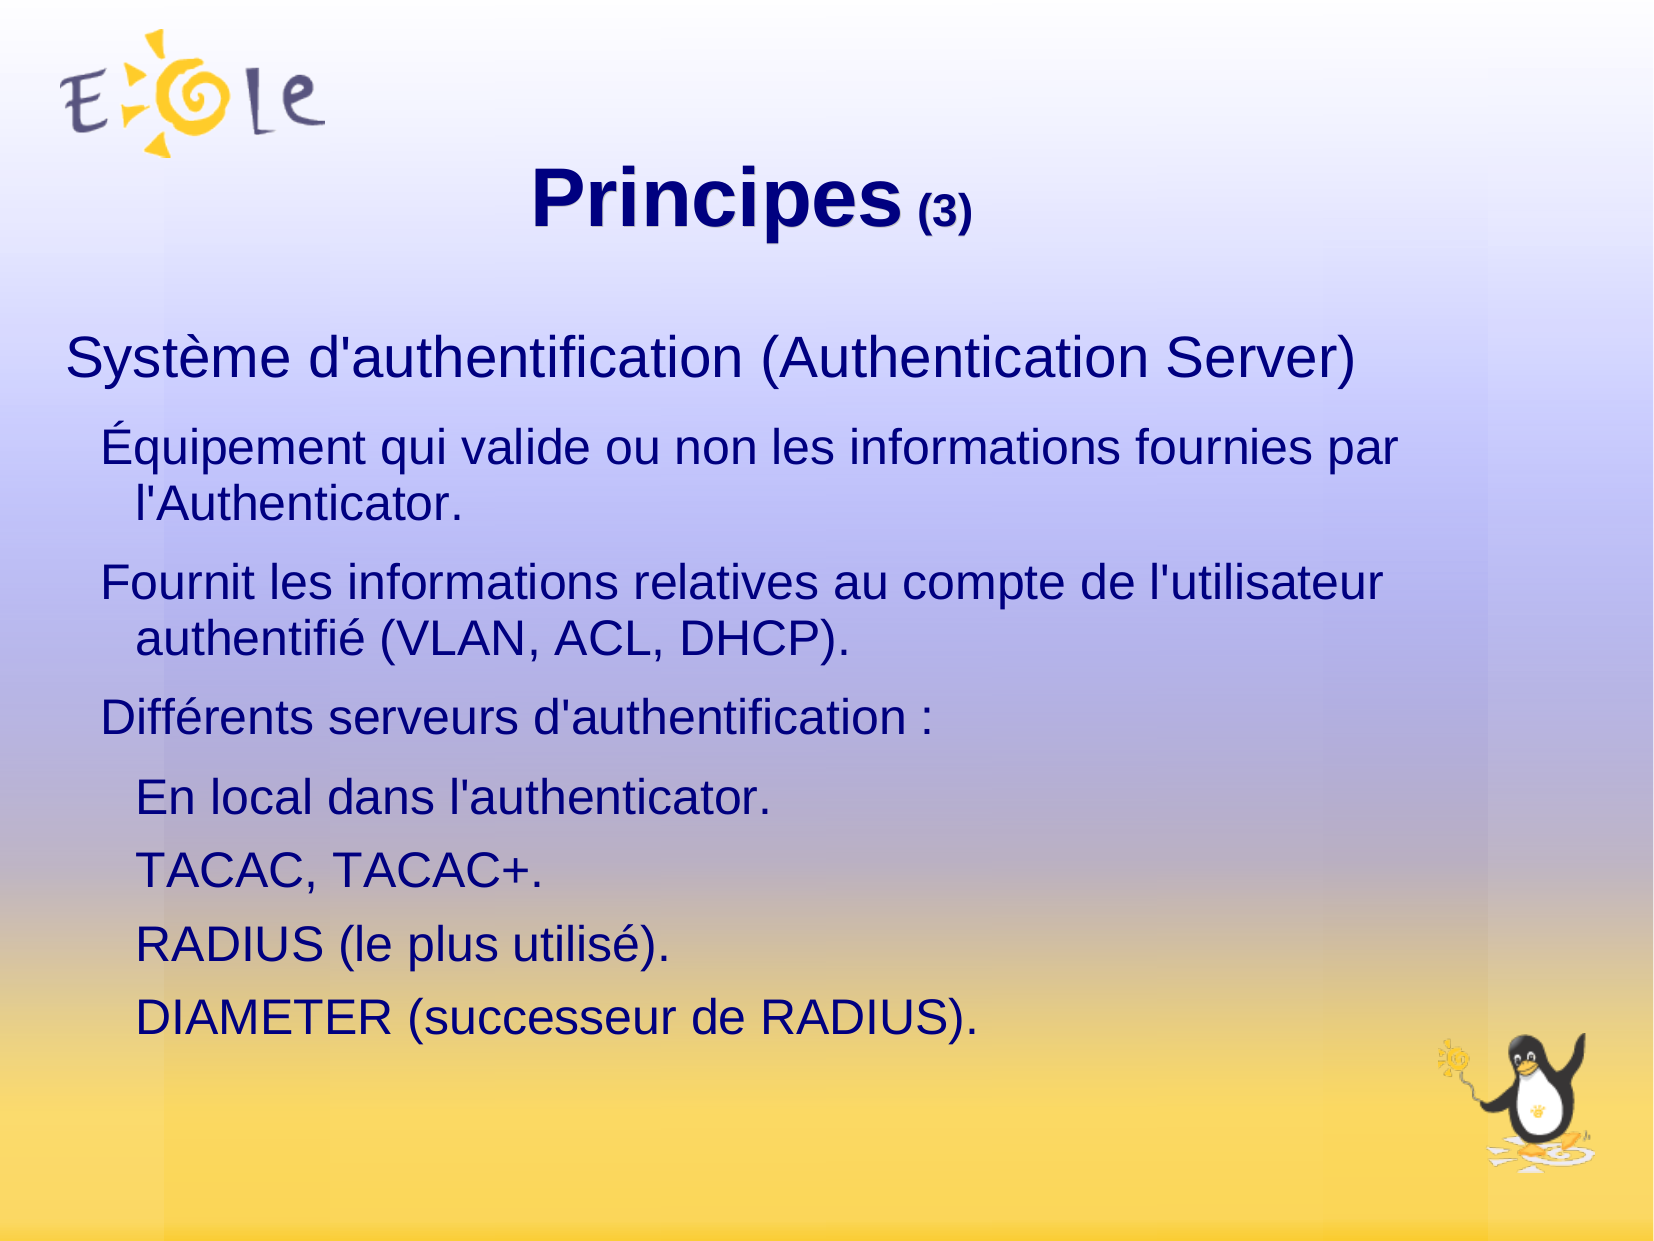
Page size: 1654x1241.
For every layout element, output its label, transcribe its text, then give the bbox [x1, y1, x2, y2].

picture [0, 0, 1654, 1241]
list Système d'authentification (Authentication Server) Équipement qui valide ou non les informations fournies par l'Authenticator. Fournit les informations relatives au compte de l'utilisateur authentifié (VLAN, ACL, DHCP). Différents serveurs d'authentification : En local dans l'authenticator. TACAC, TACAC+. RADIUS (le plus utilisé). DIAMETER (successeur de RADIUS). [29, 324, 1518, 1144]
text_box Principes (3) [515, 143, 1012, 266]
